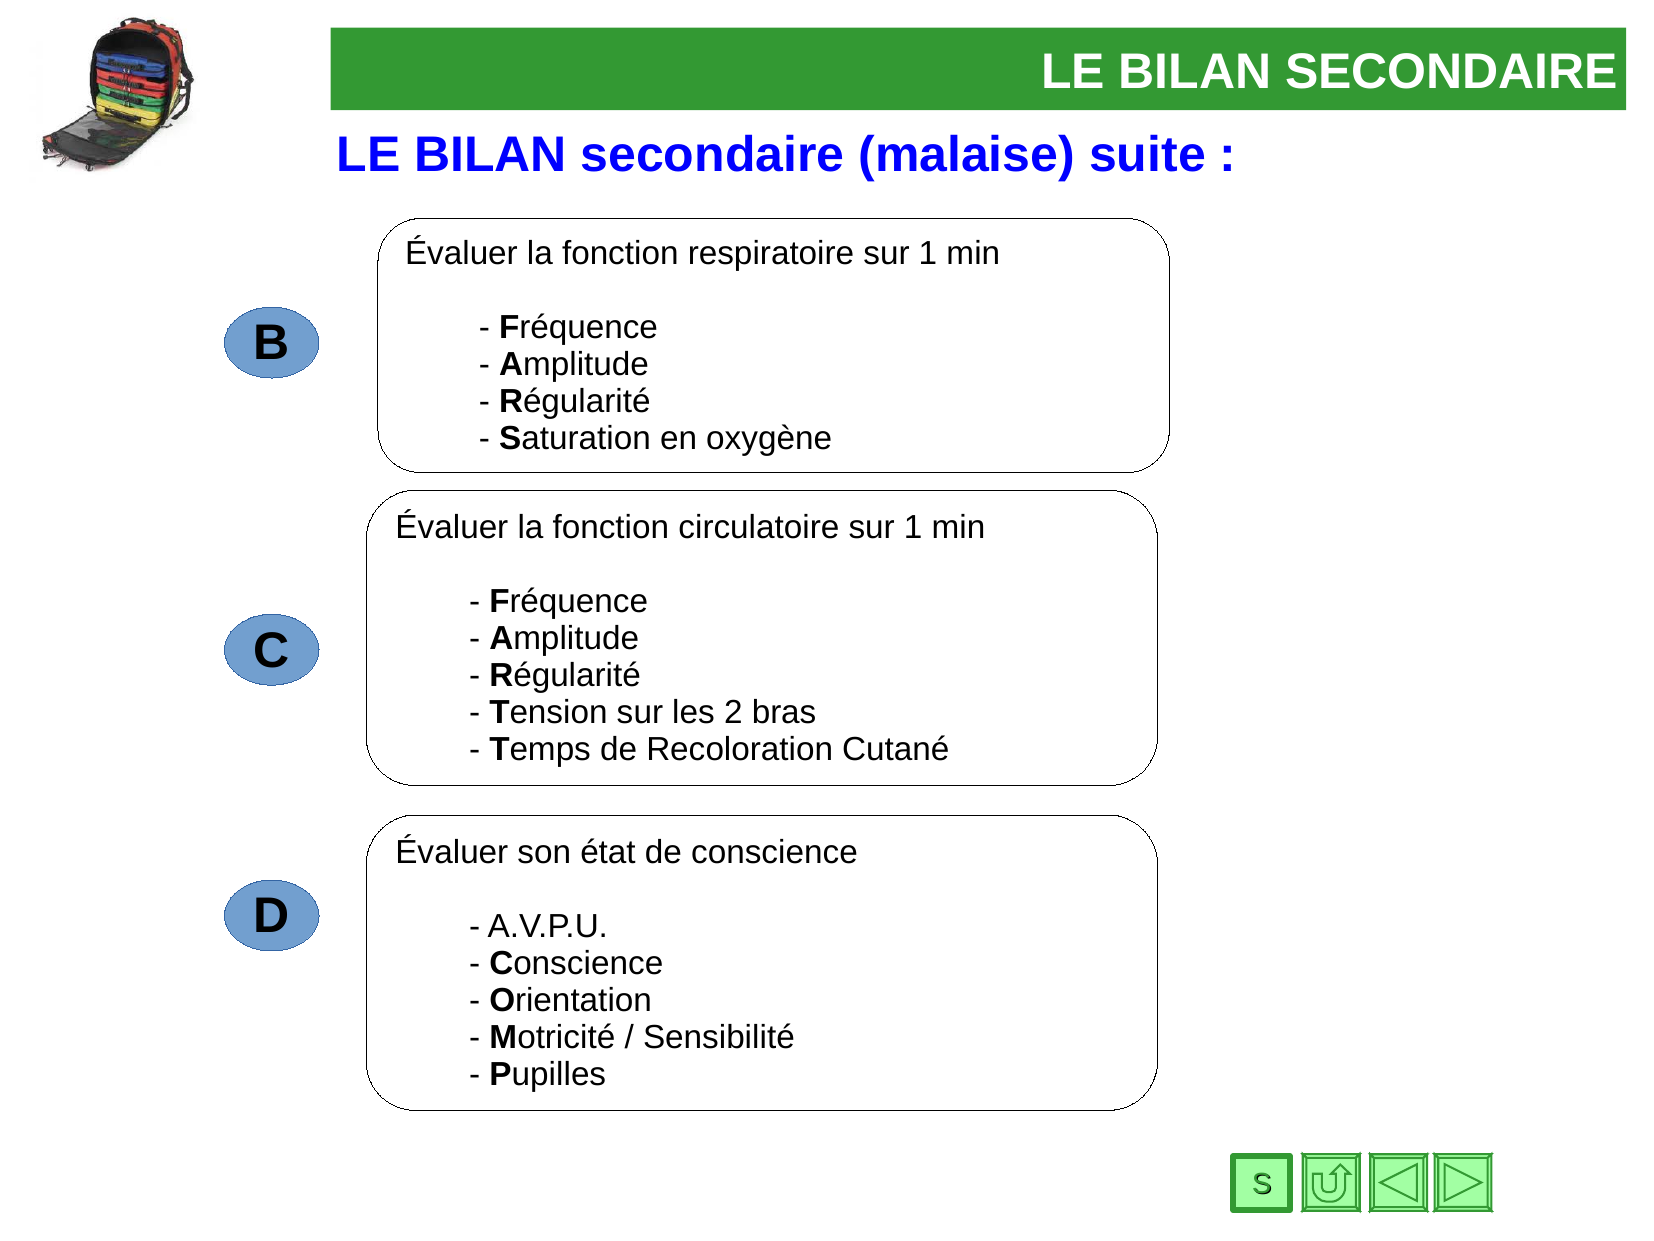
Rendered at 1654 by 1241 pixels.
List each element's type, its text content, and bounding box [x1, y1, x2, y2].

text_box D [224, 880, 320, 951]
text_box Évaluer son état de conscience - A.V.P.U. - Conscience - Orientation - Motricité / Sensibilité - Pupilles [366, 815, 1158, 1111]
title LE BILAN SECONDAIRE [331, 35, 1619, 107]
text_box Évaluer la fonction respiratoire sur 1 min - Fréquence - Amplitude - Régularité - Saturation en oxygène [377, 218, 1170, 473]
text_box Évaluer la fonction circulatoire sur 1 min - Fréquence - Amplitude - Régularité - Tension sur les 2 bras - Temps de Recoloration Cutané [366, 490, 1158, 786]
text_box B [224, 307, 319, 379]
title LE BILAN secondaire (malaise) suite : [336, 119, 1630, 190]
picture [29, 5, 201, 183]
text_box C [224, 614, 320, 686]
